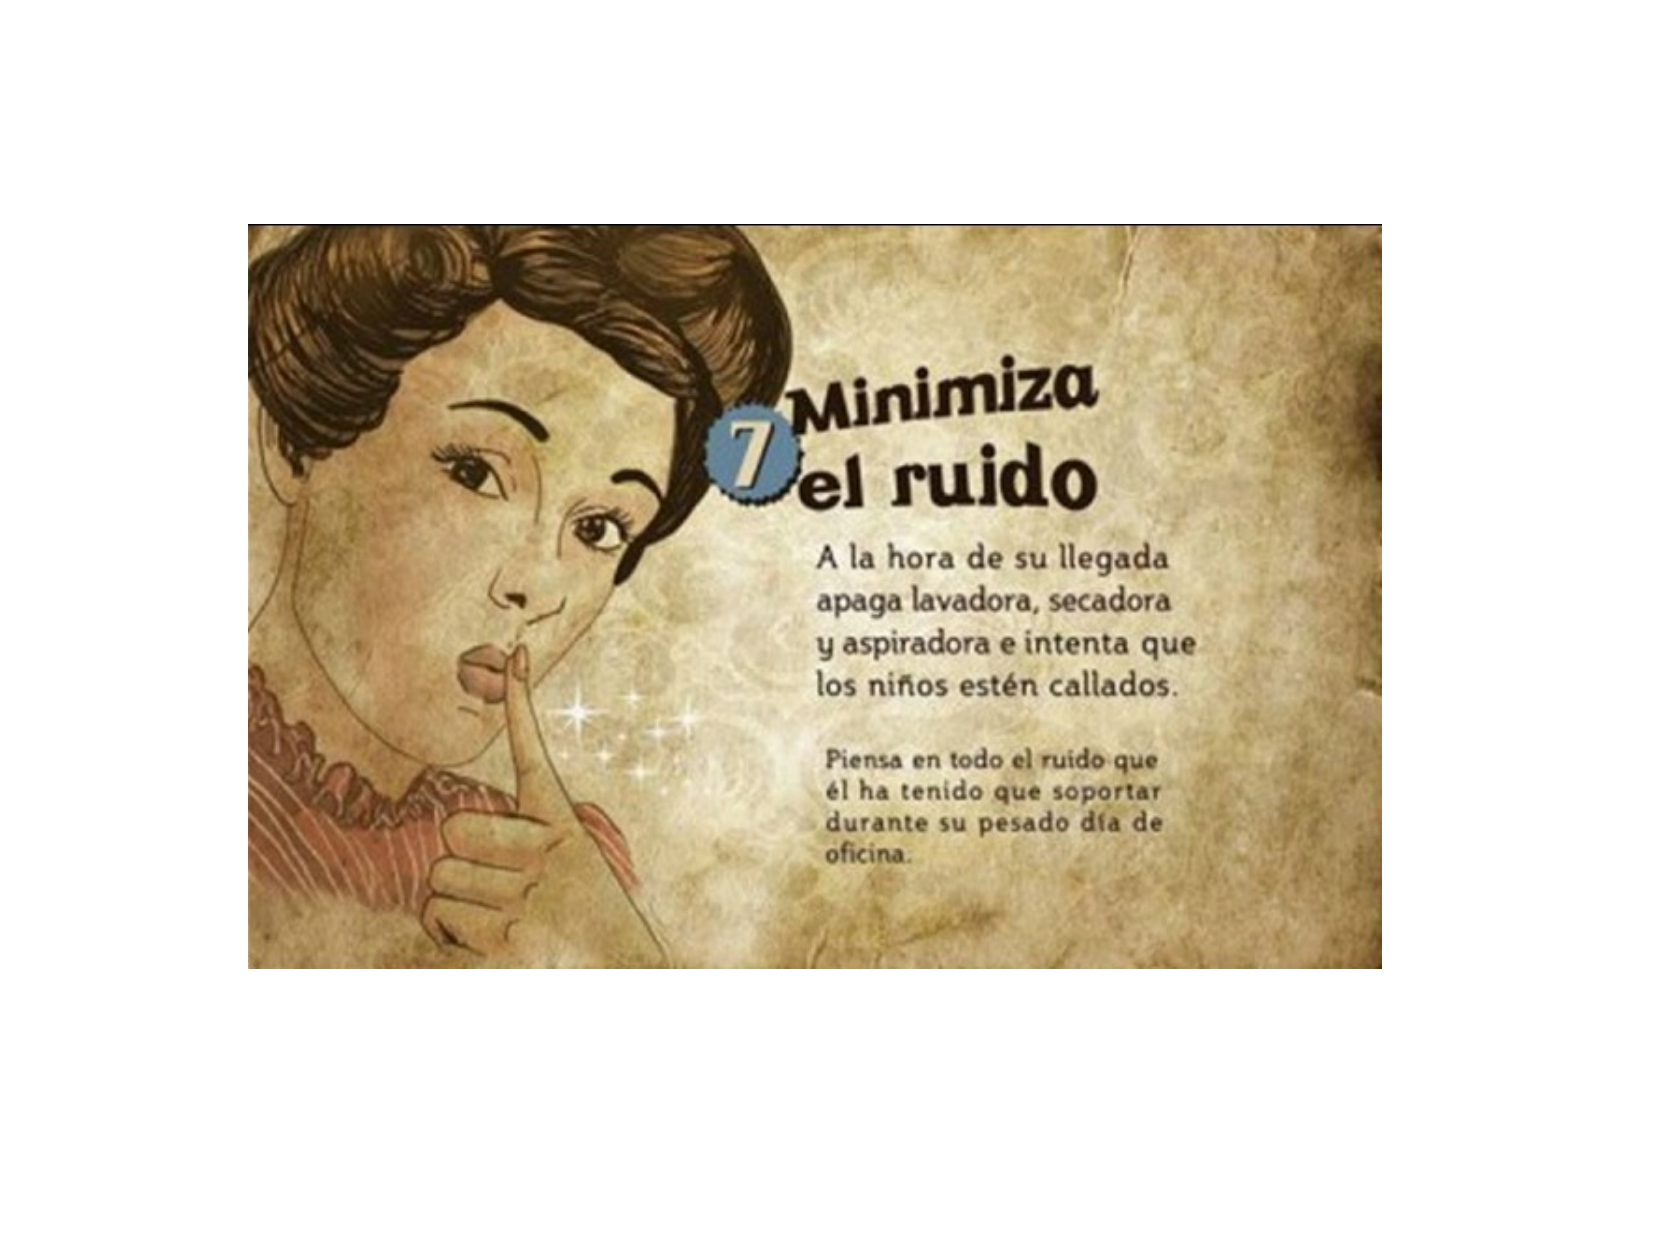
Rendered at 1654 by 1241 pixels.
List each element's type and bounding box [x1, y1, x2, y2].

picture [248, 224, 1382, 969]
